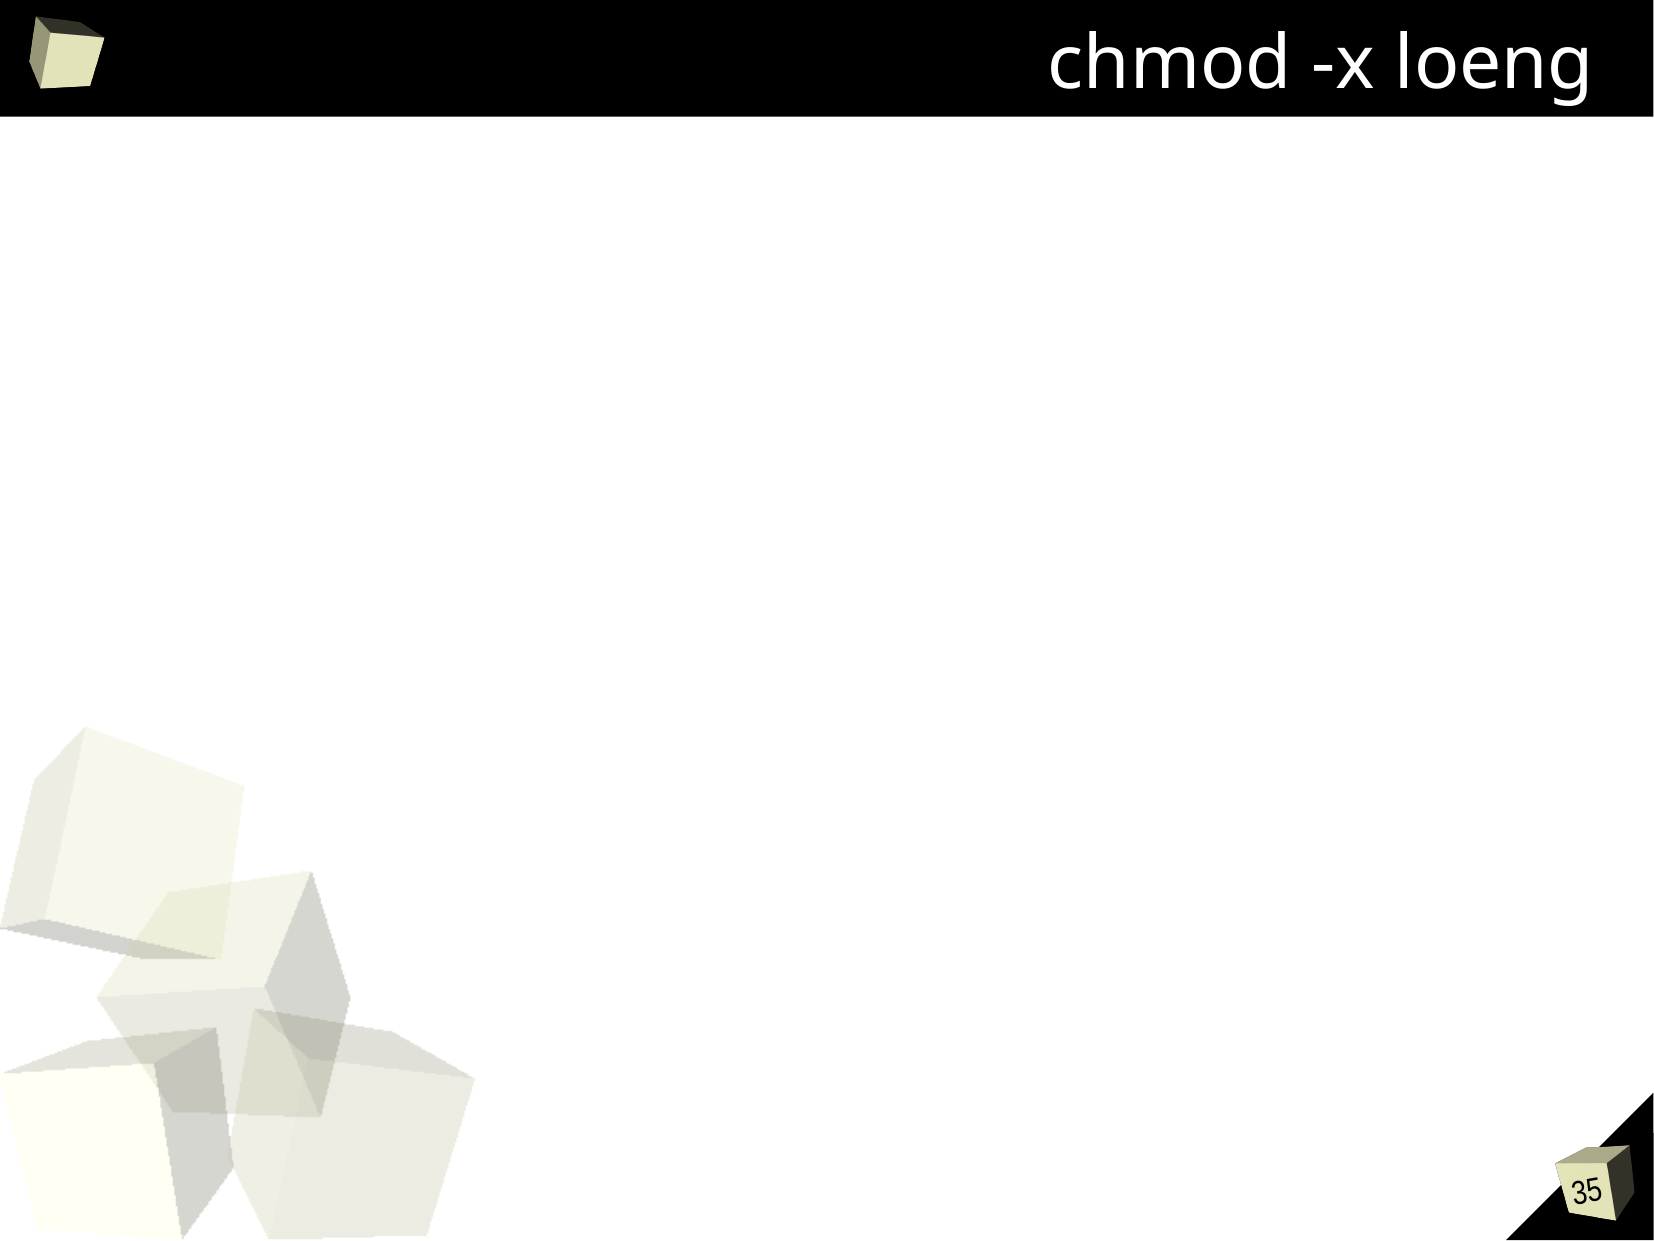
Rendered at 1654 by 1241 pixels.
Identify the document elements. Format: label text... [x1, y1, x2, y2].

title chmod -x loeng [118, 0, 1595, 119]
picture [0, 726, 477, 1241]
